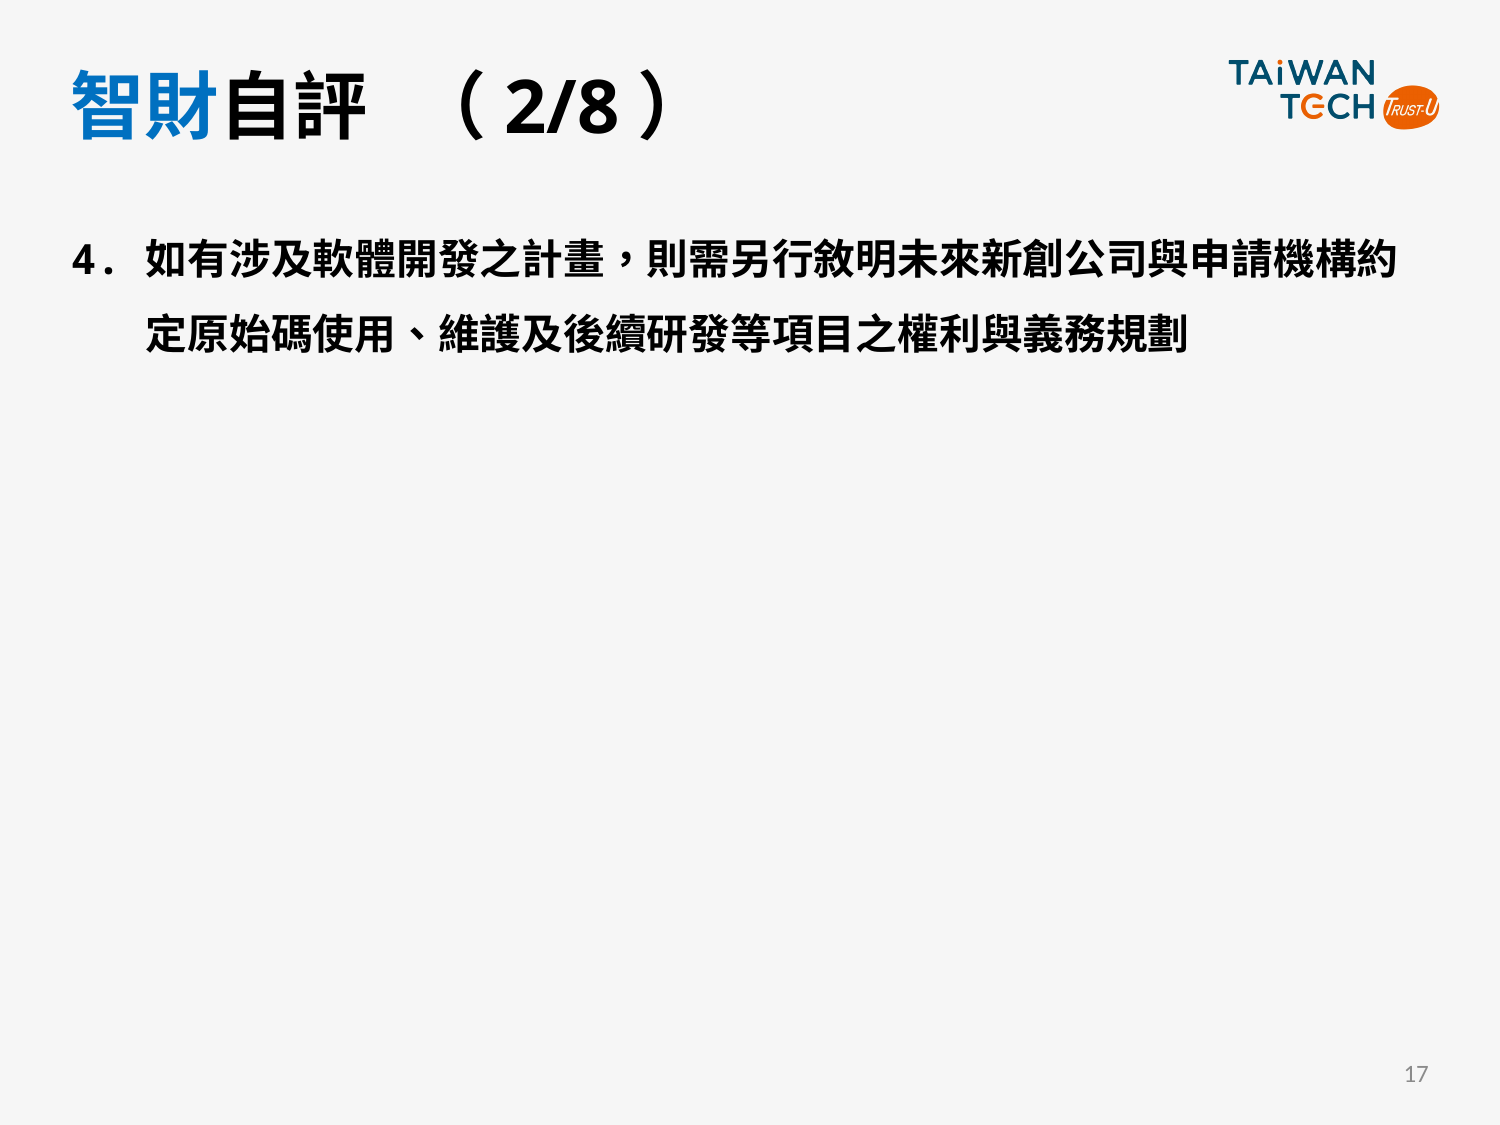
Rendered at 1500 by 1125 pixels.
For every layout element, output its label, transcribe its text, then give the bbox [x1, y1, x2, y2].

list 如有涉及軟體開發之計畫，則需另行敘明未來新創公司與申請機構約定原始碼使用、維護及後續研發等項目之權利與義務規劃 [55, 200, 1444, 1021]
slide_number <編號> [1106, 1042, 1445, 1103]
title 智財自評 （2/8） [55, 33, 1444, 156]
